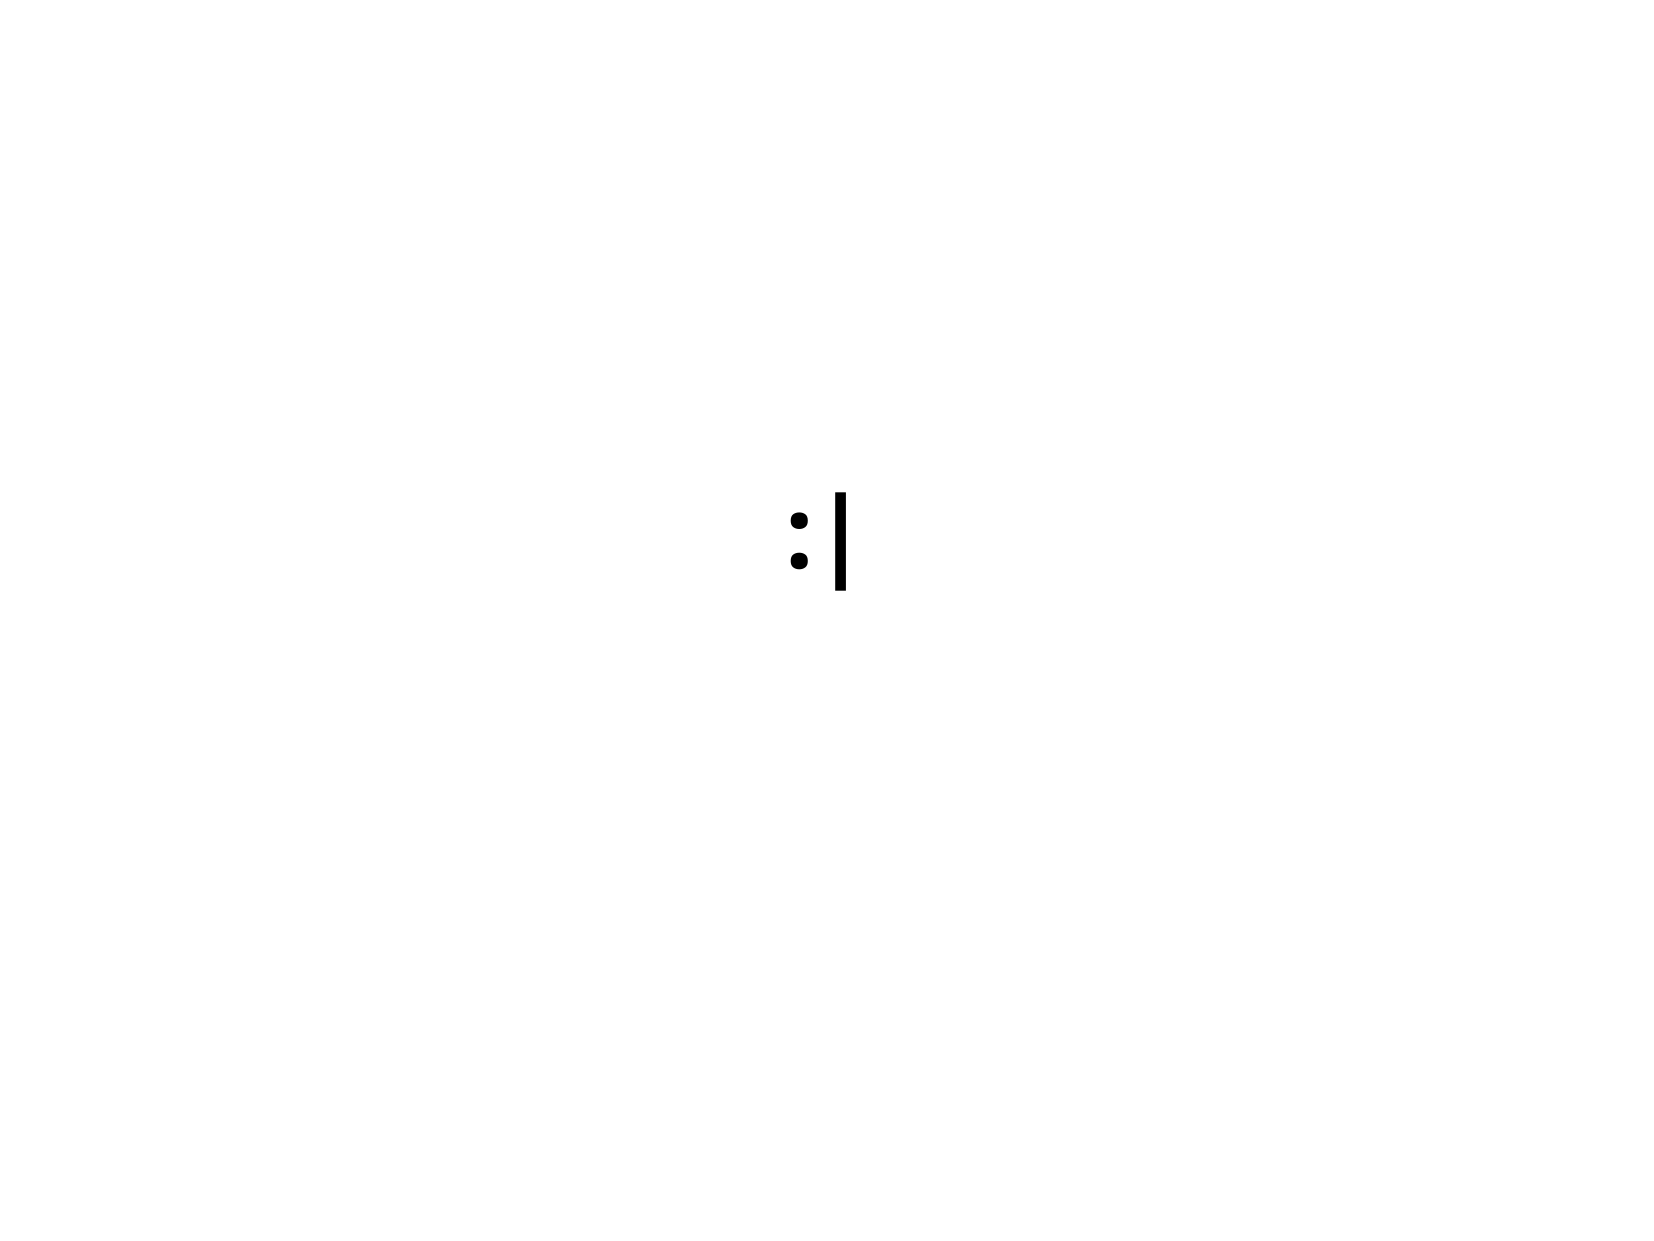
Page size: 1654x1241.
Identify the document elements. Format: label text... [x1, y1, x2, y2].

subtitle :| [82, 49, 1571, 1010]
